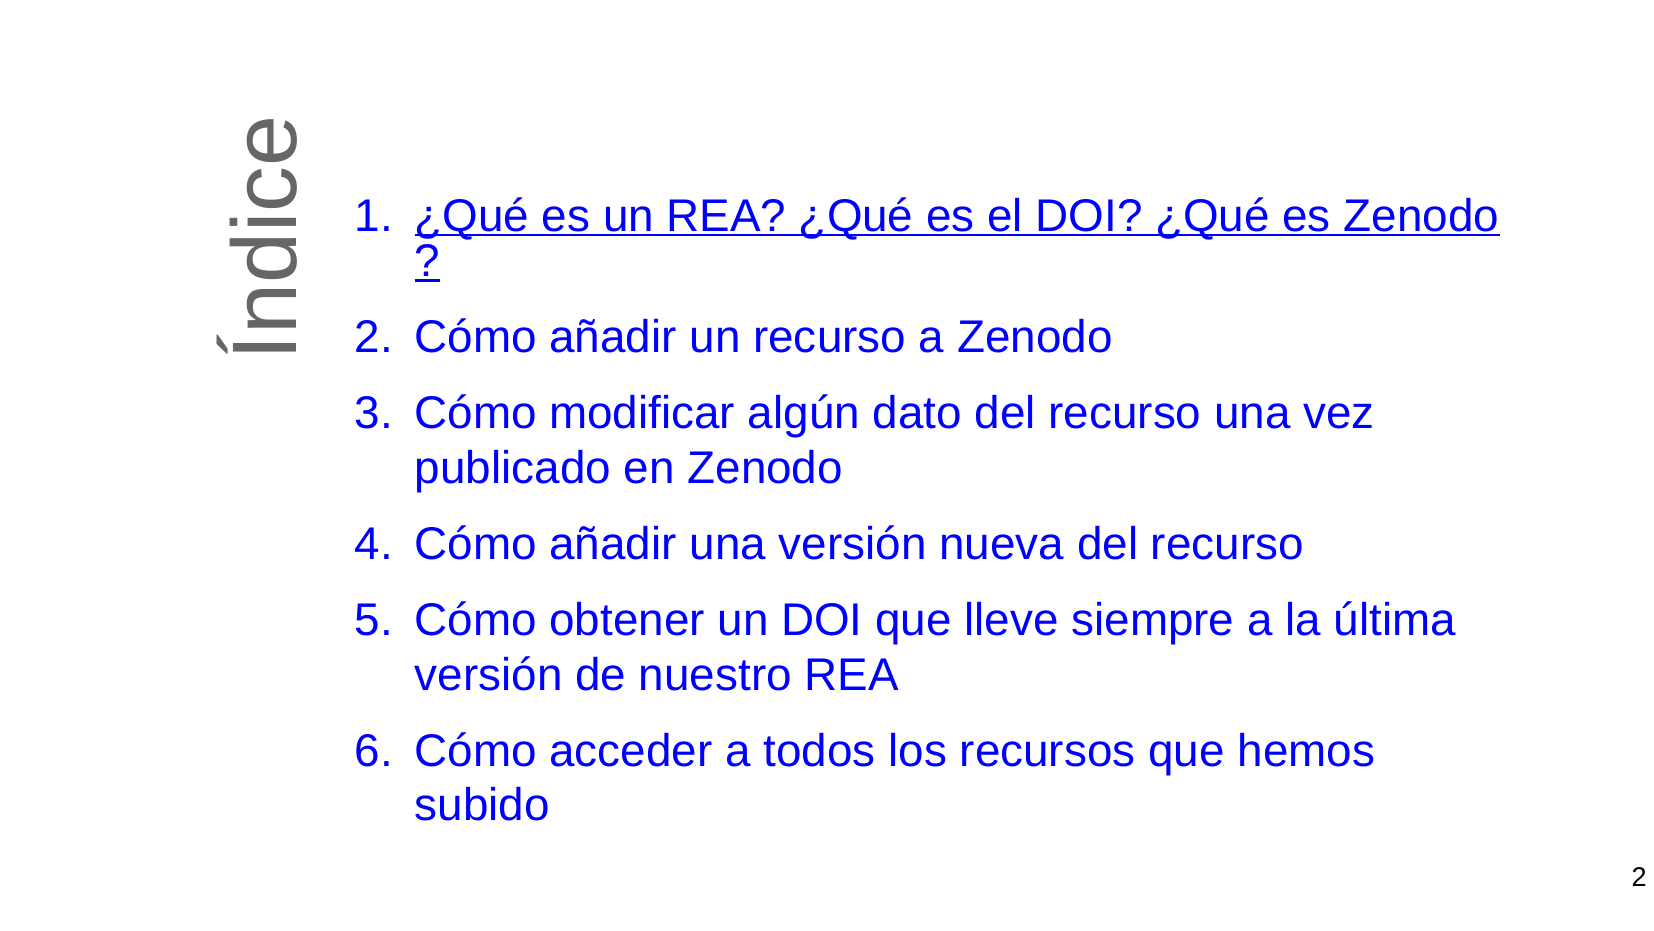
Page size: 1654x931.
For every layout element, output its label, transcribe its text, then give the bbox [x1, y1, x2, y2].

slide_number <number> [1547, 859, 1647, 931]
subtitle ¿Qué es un REA? ¿Qué es el DOI? ¿Qué es Zenodo? Cómo añadir un recurso a Zenodo Cómo modificar algún dato del recurso una vez publicado en Zenodo Cómo añadir una versión nueva del recurso Cómo obtener un DOI que lleve siempre a la última versión de nuestro REA Cómo acceder a todos los recursos que hemos subido [339, 89, 1517, 880]
title Índice [182, 115, 338, 905]
